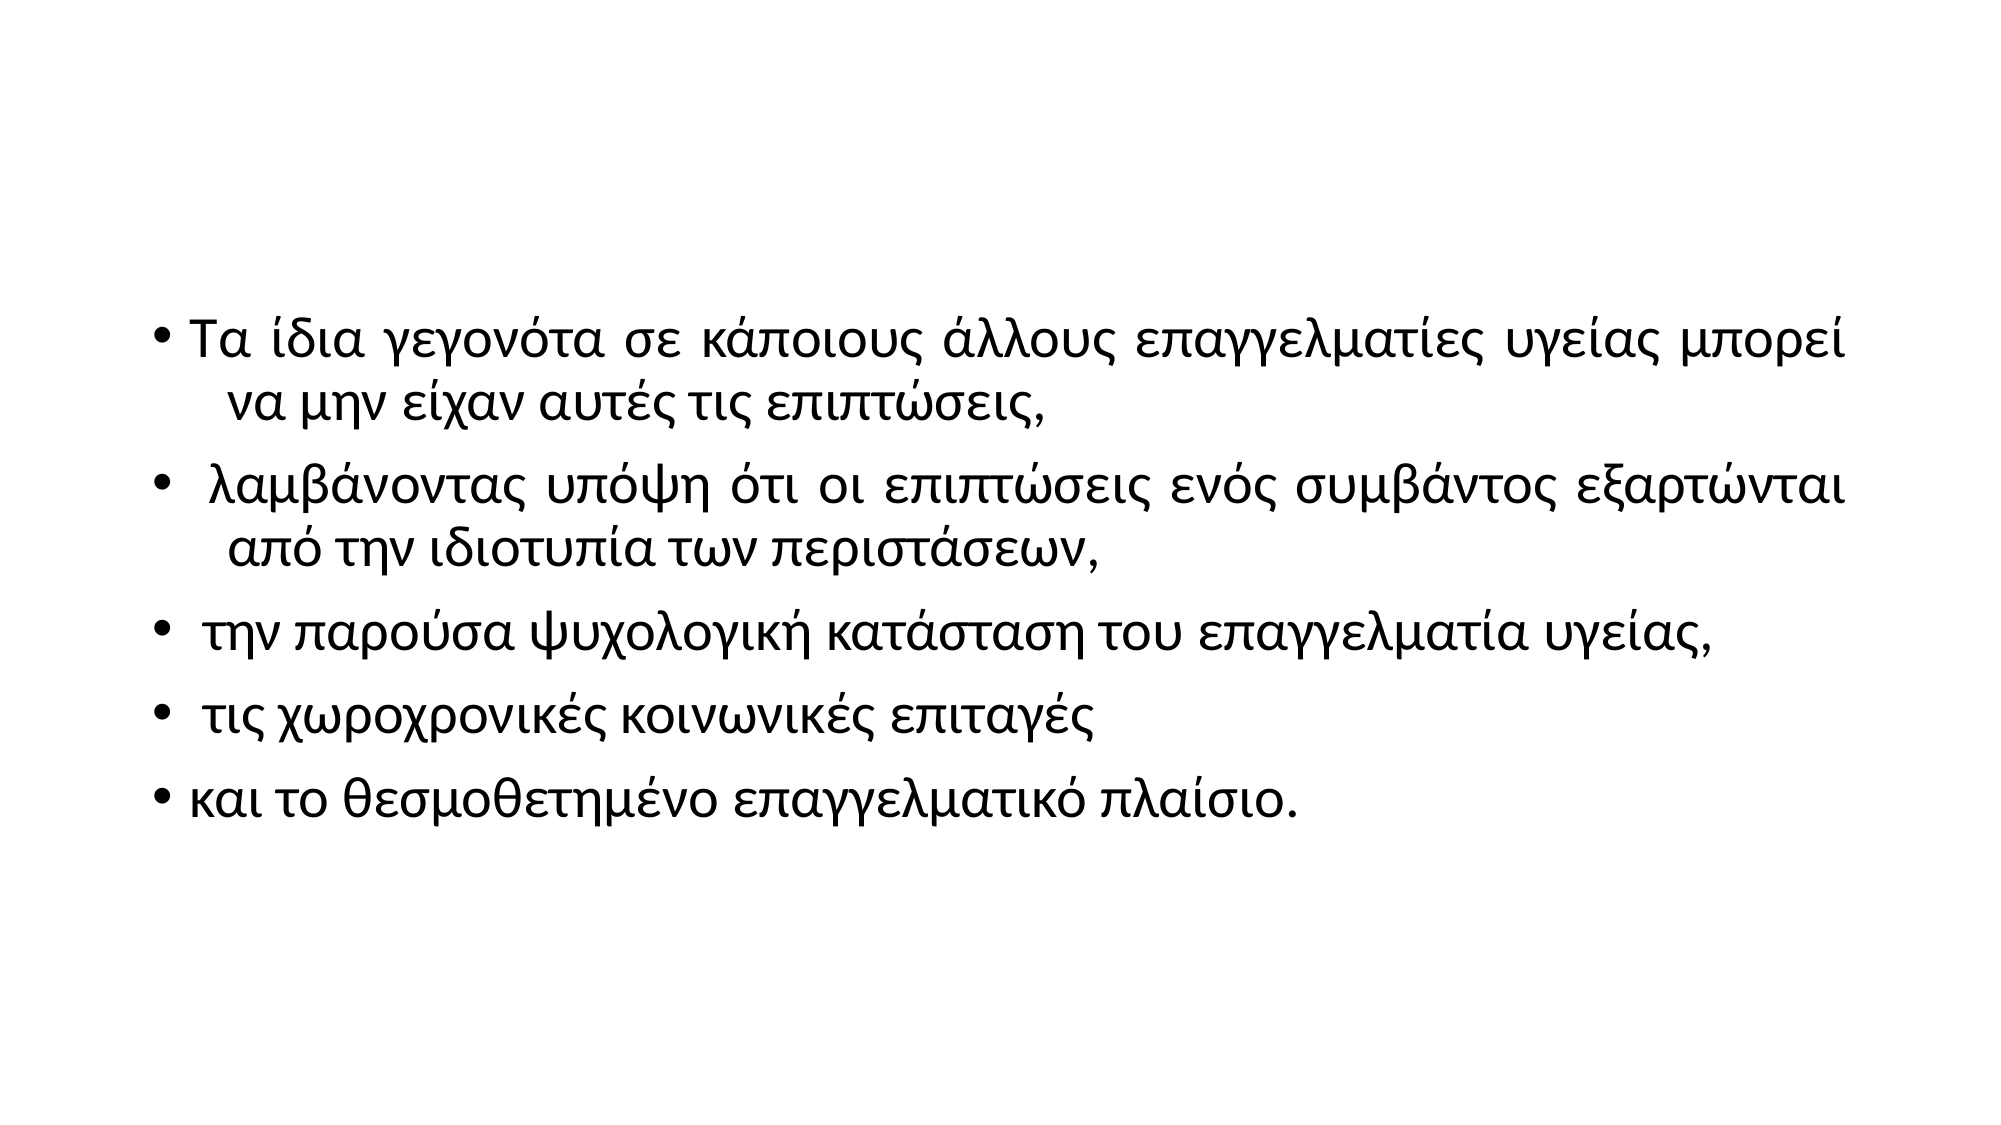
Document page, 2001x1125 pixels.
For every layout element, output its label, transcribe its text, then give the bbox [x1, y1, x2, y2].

list Τα ίδια γεγονότα σε κάποιους άλλους επαγγελματίες υγείας μπορεί να μην είχαν αυτές τις επιπτώσεις, λαμβάνοντας υπόψη ότι οι επιπτώσεις ενός συμβάντος εξαρτώνται από την ιδιοτυπία των περιστάσεων, την παρούσα ψυχολογική κατάσταση του επαγγελματία υγείας, τις χωροχρονικές κοινωνικές επιταγές και το θεσμοθετημένο επαγγελματικό πλαίσιο. [137, 299, 1863, 1014]
